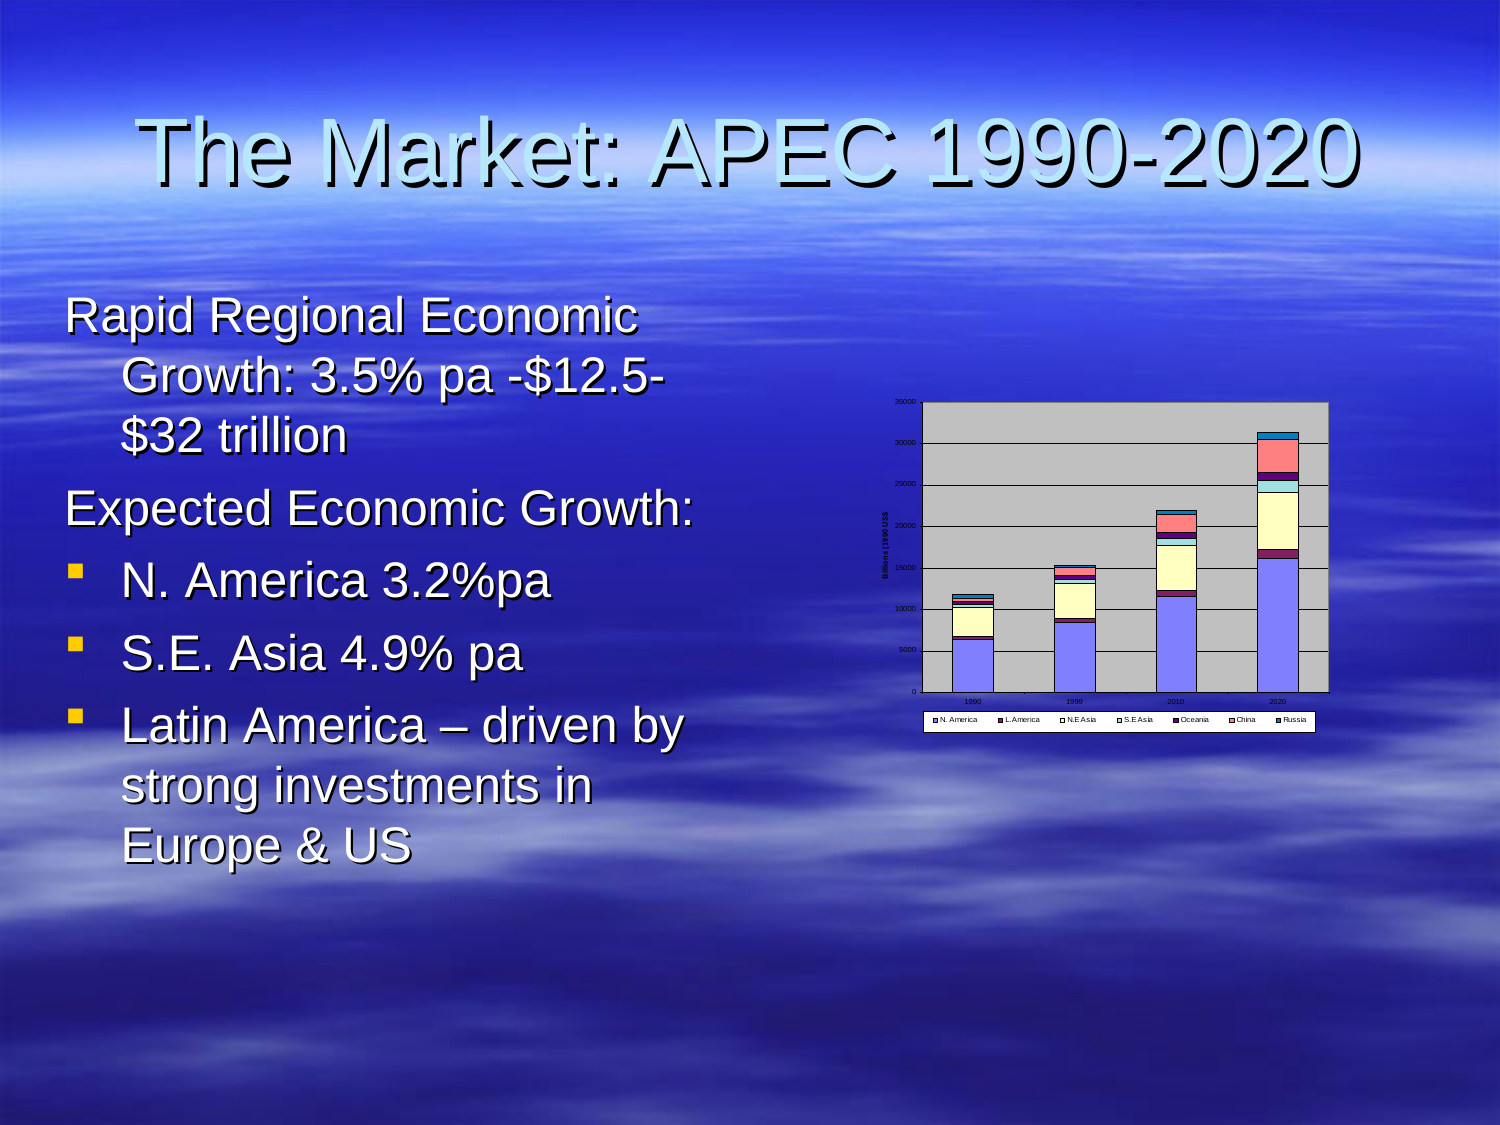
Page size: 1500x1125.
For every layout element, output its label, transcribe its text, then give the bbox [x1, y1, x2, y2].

picture [0, 0, 1500, 1125]
title The Market: APEC 1990-2020 [49, 37, 1446, 255]
list Rapid Regional Economic Growth: 3.5% pa -$12.5-$32 trillion Expected Economic Growth: N. America 3.2%pa S.E. Asia 4.9% pa Latin America – driven by strong investments in Europe & US [49, 274, 738, 1001]
